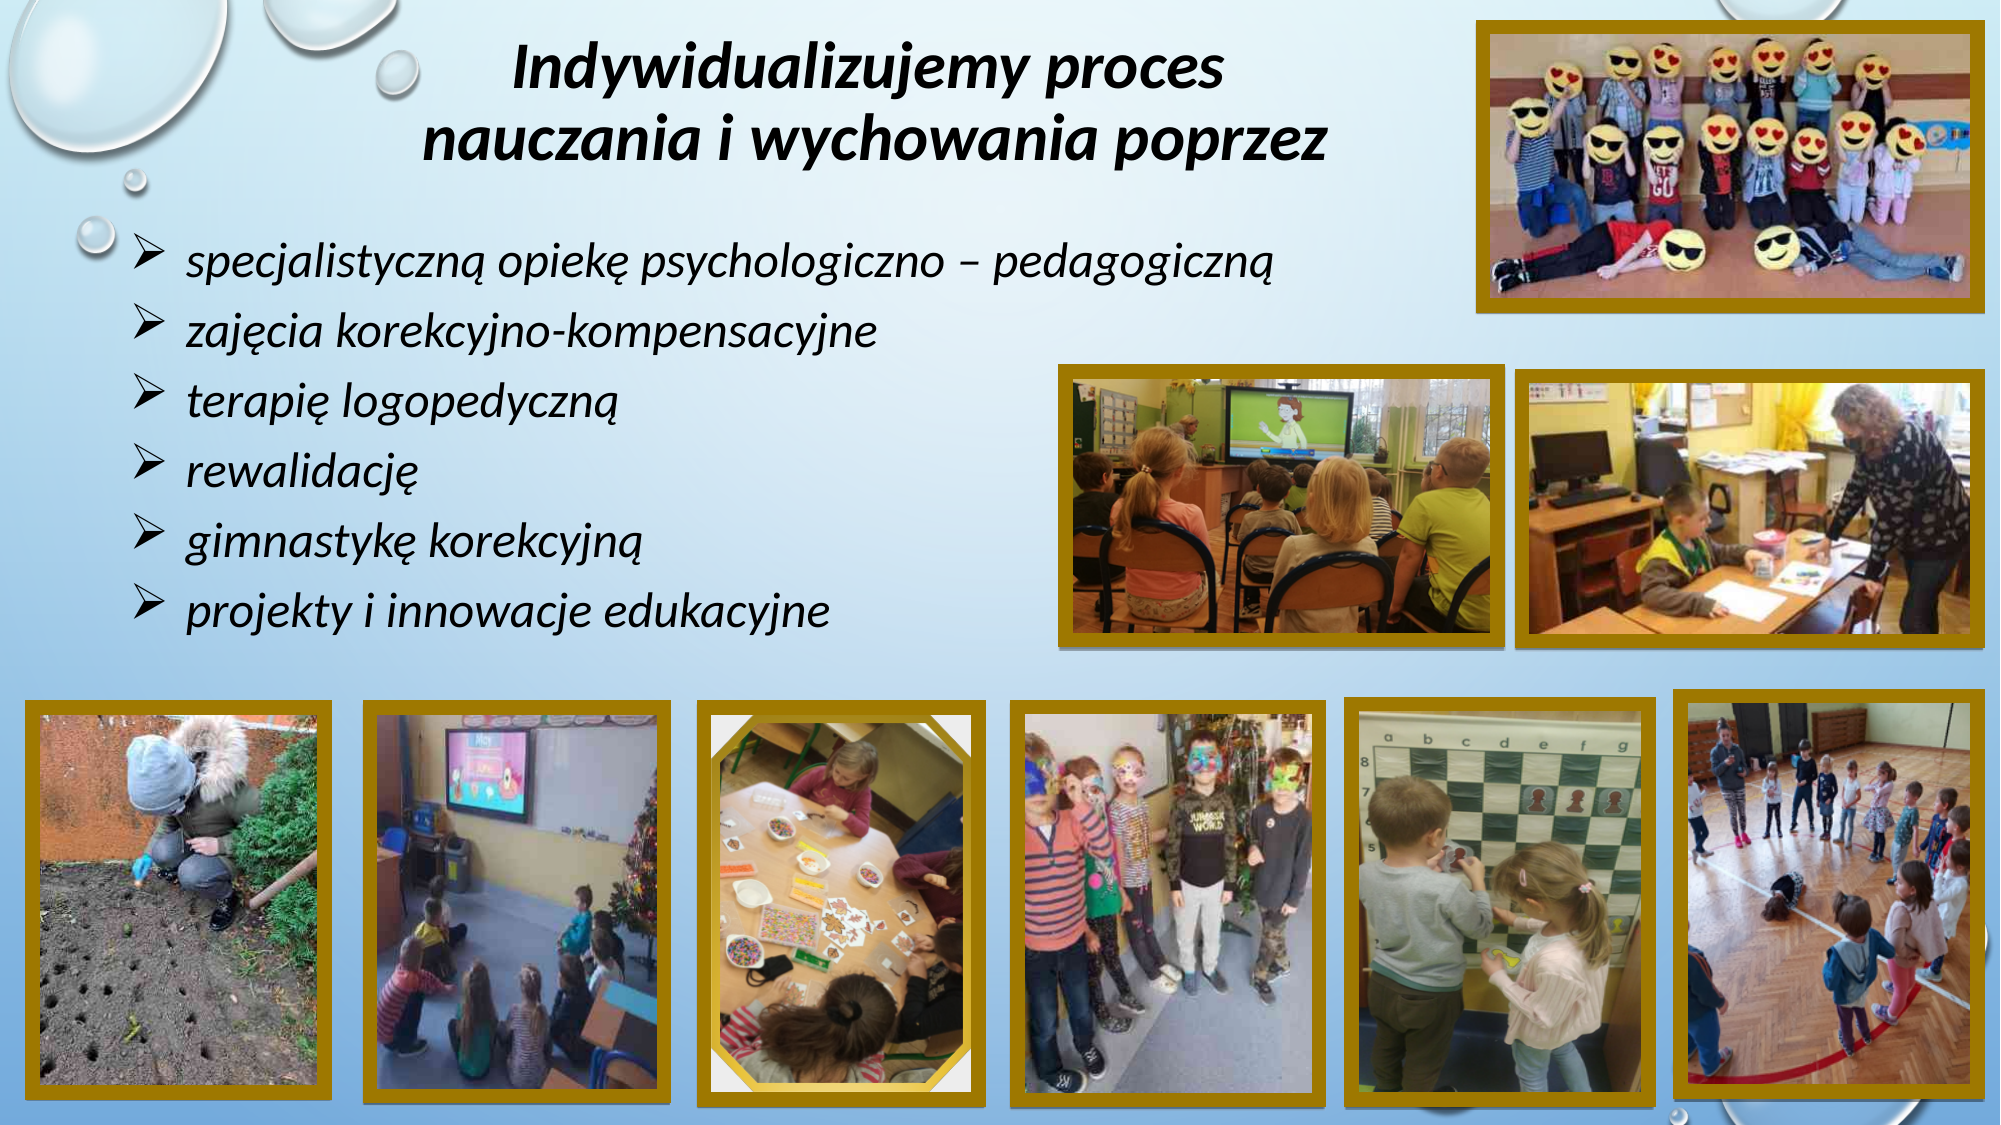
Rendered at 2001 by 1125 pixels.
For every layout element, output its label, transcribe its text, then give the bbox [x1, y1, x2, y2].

list specjalistyczną opiekę psychologiczno – pedagogiczną zajęcia korekcyjno-kompensacyjne terapię logopedyczną rewalidację gimnastykę korekcyjną projekty i innowacje edukacyjne [114, 219, 1781, 691]
title Indywidualizujemy proces nauczania i wychowania poprzez [227, 21, 1476, 185]
picture [0, 0, 2000, 1125]
